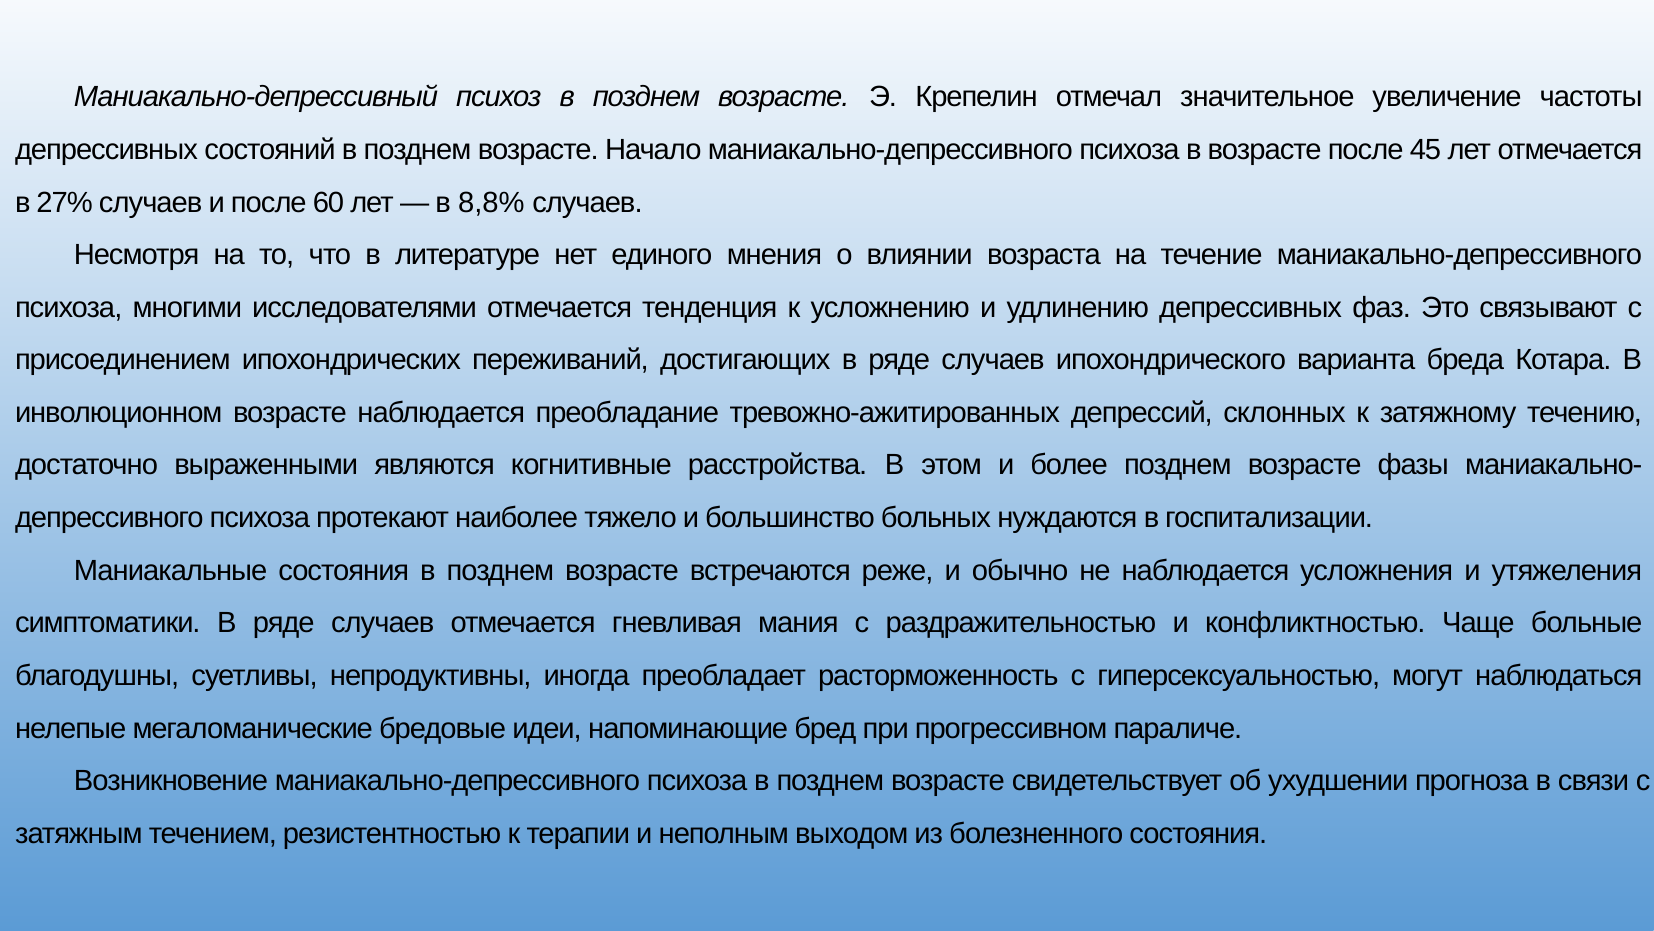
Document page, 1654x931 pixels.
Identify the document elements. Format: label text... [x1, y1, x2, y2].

list Маниакально-депрессивный психоз в позднем возрасте. Э. Крепелин отмечал значительное увеличение частоты депрессивных состояний в позднем возрасте. Начало маниакально-депрессивного психоза в возрасте после 45 лет отмечается в 27% случаев и после 60 лет — в 8,8% случаев. Несмотря на то, что в литературе нет единого мнения о влиянии возраста на течение маниакально-депрессивного психоза, многими исследователями отмечается тенденция к усложнению и удлинению депрессивных фаз. Это связывают с присоединением ипохондрических переживаний, достигающих в ряде случаев ипохондрического варианта бреда Котара. В инволюционном возрасте наблюдается преобладание тревожно-ажитированных депрессий, склонных к затяжному течению, достаточно выраженными являются когнитивные расстройства. B этом и более позднем возрасте фазы маниакально-депрессивного психоза протекают наиболее тяжело и большинство больных нуждаются в госпитализации. Маниакальные состояния в позднем возрасте встречаются реже, и обычно не наблюдается усложнения и утяжеления симптоматики. В ряде случаев отмечается гневливая мания с раздражительностью и конфликтностью. Чаще больные благодушны, суетливы, непродуктивны, иногда преобладает расторможенность с гиперсексуальностью, могут наблюдаться нелепые мегаломанические бредовые идеи, напоминающие бред при прогрессивном параличе. Возникновение маниакально-депрессивного психоза в позднем возрасте свидетельствует об ухудшении прогноза в связи с затяжным течением, резистентностью к терапии и неполным выходом из болезненного состояния. [15, 60, 1651, 931]
